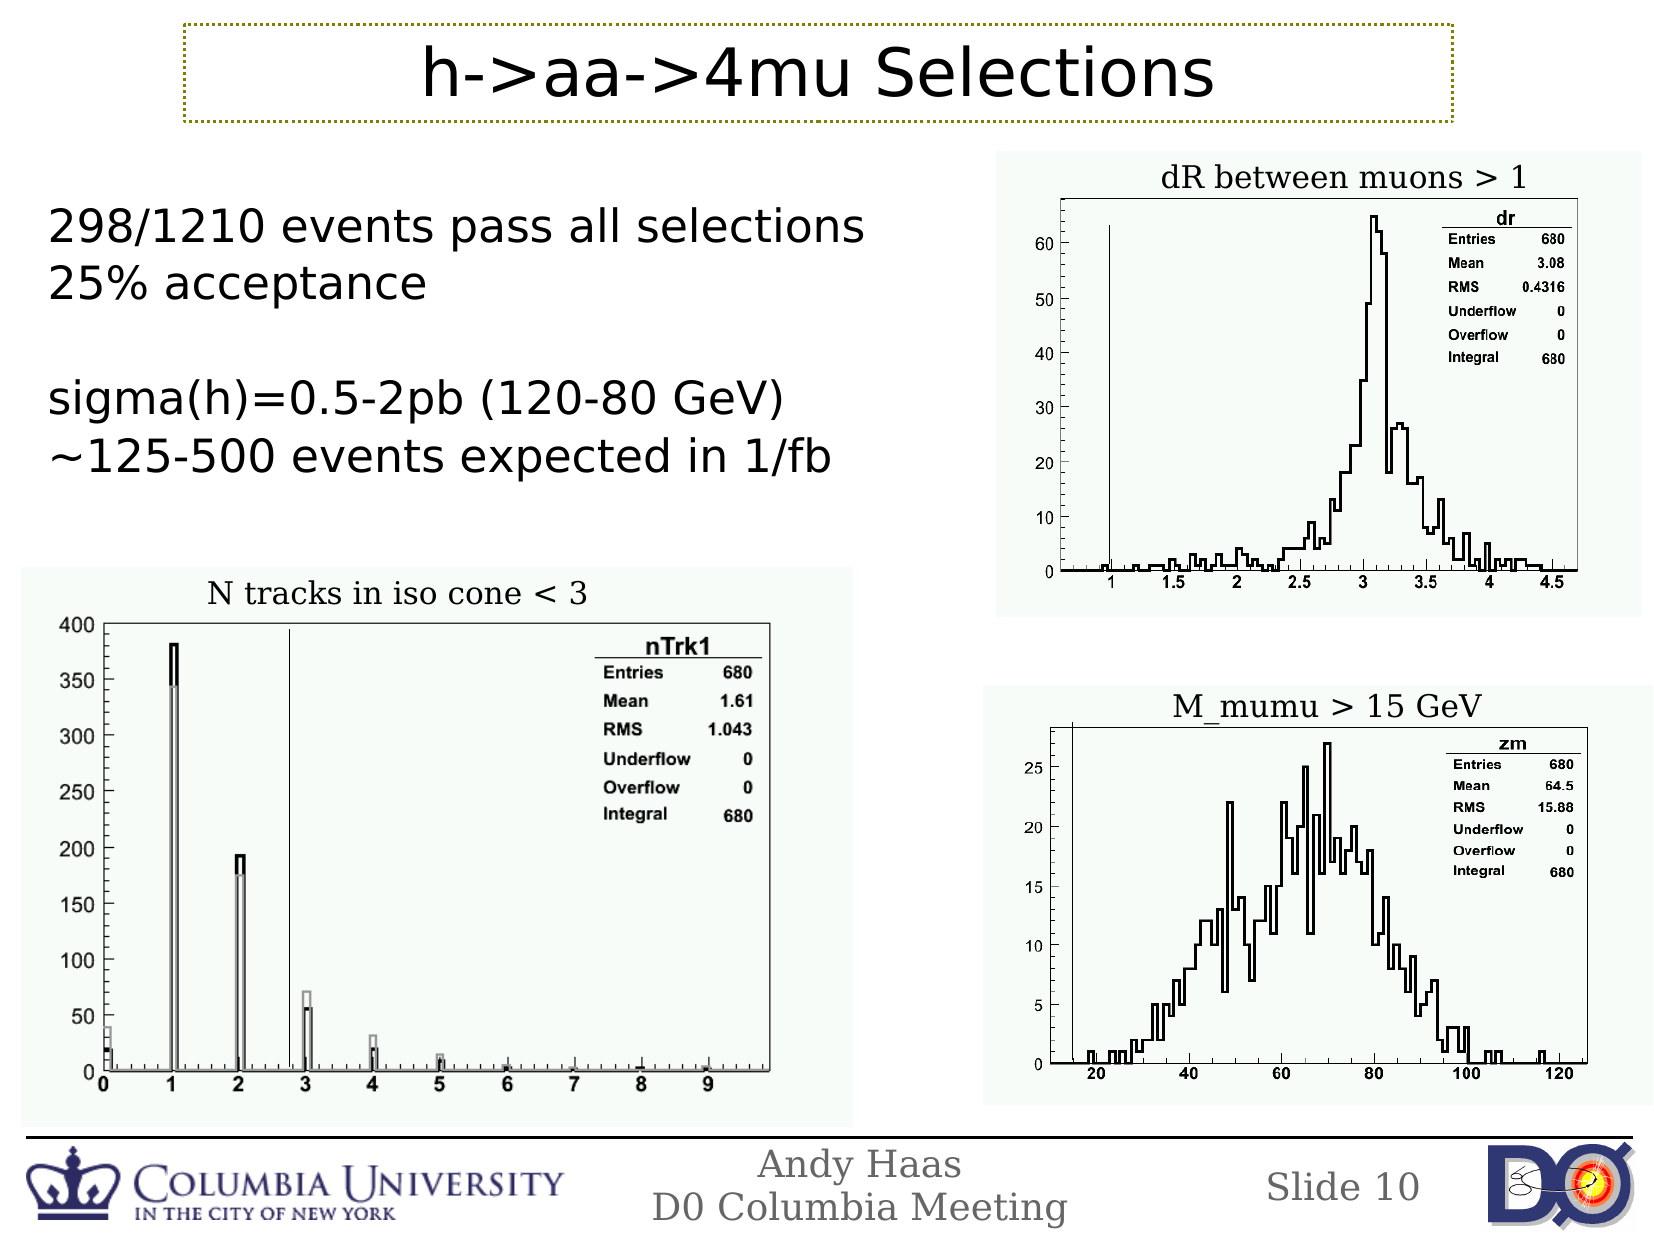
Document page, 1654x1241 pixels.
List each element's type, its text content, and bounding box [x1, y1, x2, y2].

picture [983, 685, 1654, 1105]
text_box M_mumu > 15 GeV [1172, 688, 1483, 725]
title h->aa->4mu Selections [184, 24, 1453, 122]
picture [1479, 1140, 1639, 1233]
picture [26, 1146, 565, 1220]
text_box dR between muons > 1 [1160, 159, 1531, 196]
list 298/1210 events pass all selections 25% acceptance sigma(h)=0.5-2pb (120-80 GeV) ~125-500 events expected in 1/fb [30, 140, 914, 1125]
picture [996, 151, 1642, 617]
text_box N tracks in iso cone < 3 [206, 575, 590, 612]
picture [21, 567, 853, 1128]
